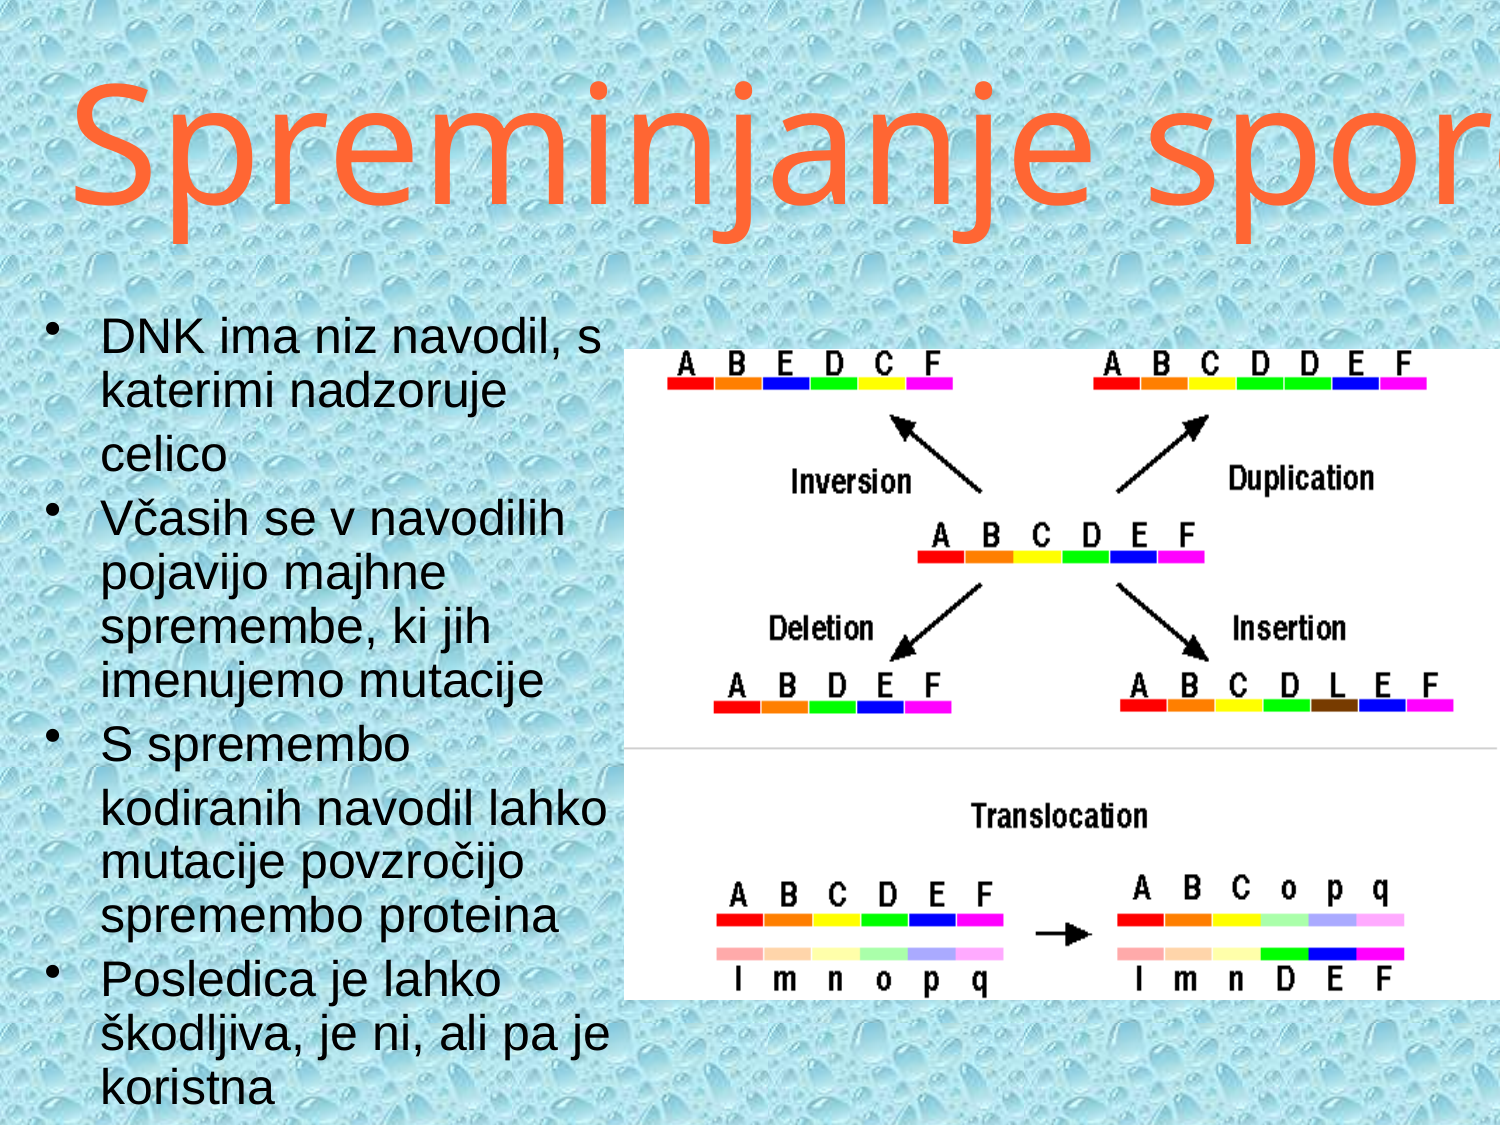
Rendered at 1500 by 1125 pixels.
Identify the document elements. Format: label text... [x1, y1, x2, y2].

picture [0, 0, 1500, 1125]
list DNK ima niz navodil, s katerimi nadzoruje celico Včasih se v navodilih pojavijo majhne spremembe, ki jih imenujemo mutacije S spremembo kodiranih navodil lahko mutacije povzročijo spremembo proteina Posledica je lahko škodljiva, je ni, ali pa je koristna [29, 302, 692, 1125]
text_box Spreminjanje sporočil [53, 31, 1465, 291]
